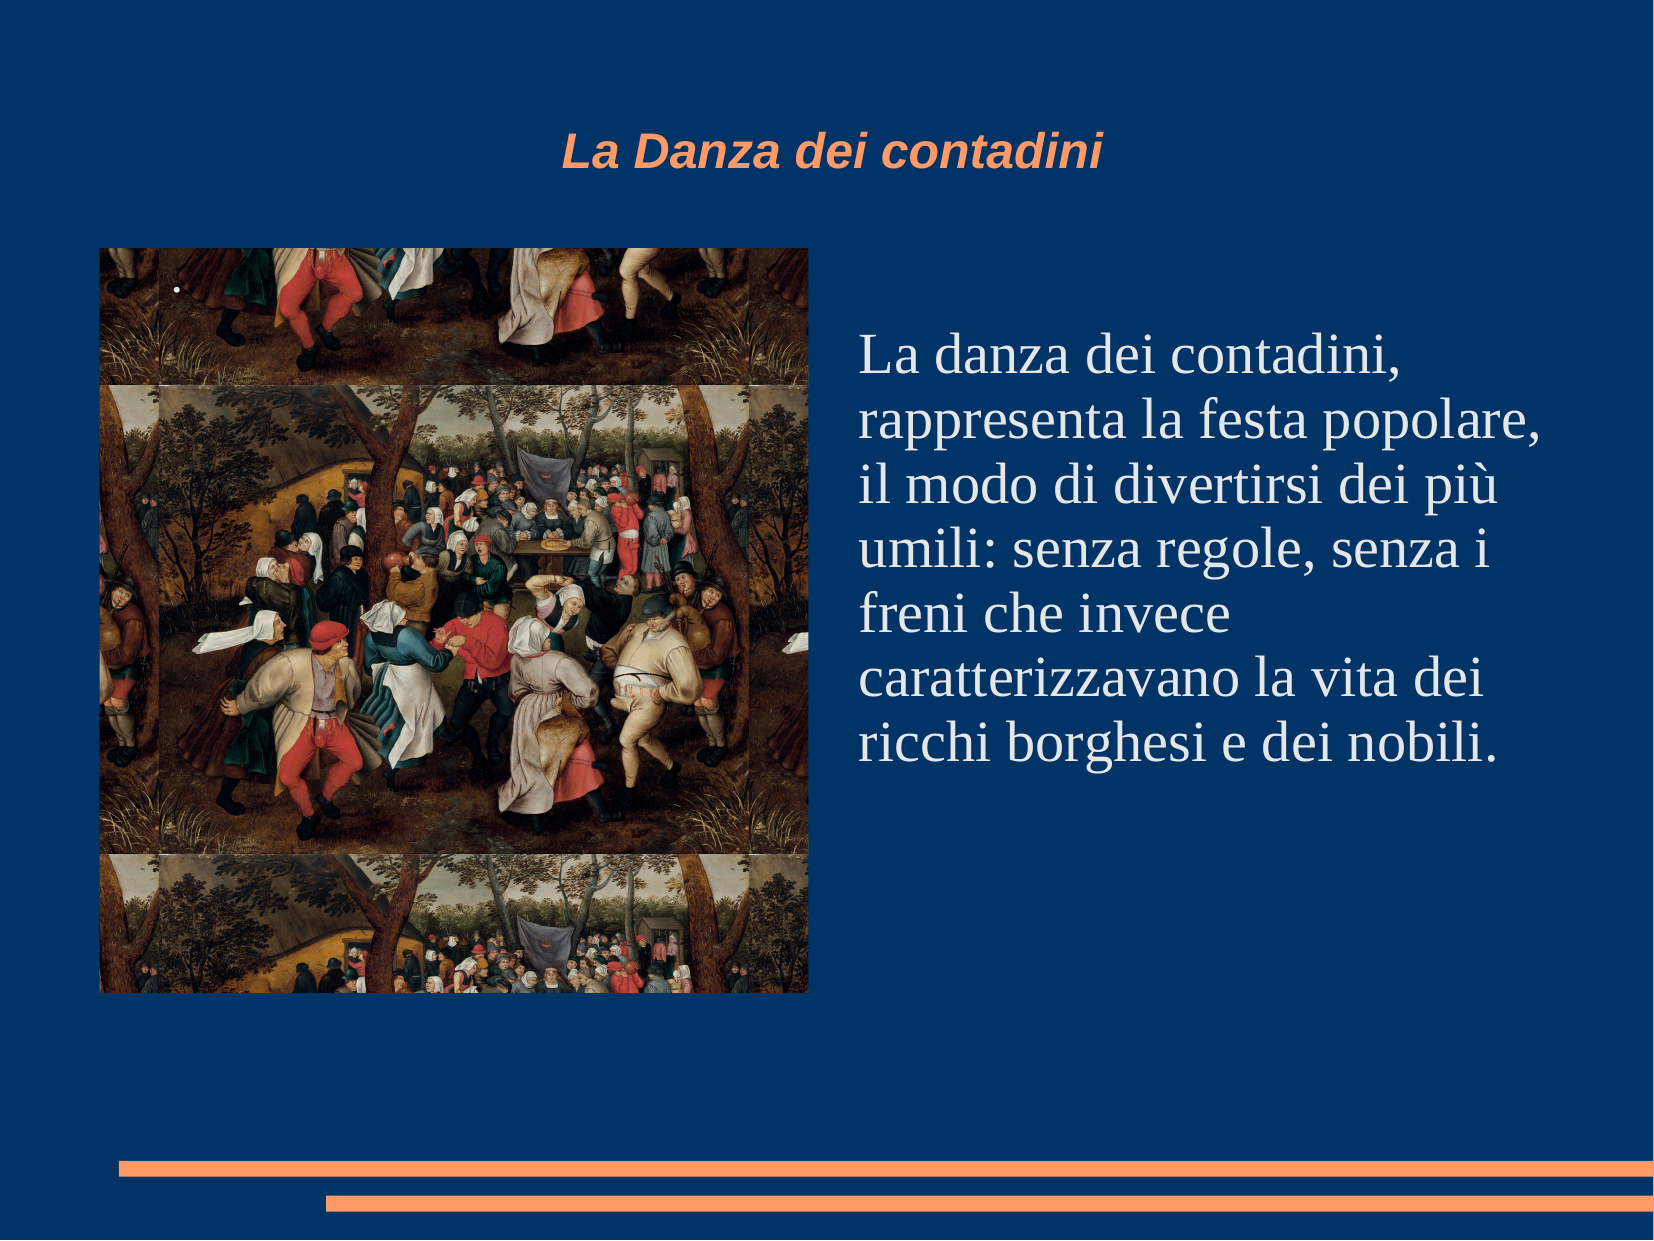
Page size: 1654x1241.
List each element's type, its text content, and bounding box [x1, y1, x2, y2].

list La danza dei contadini, rappresenta la festa popolare, il modo di divertirsi dei più umili: senza regole, senza i freni che invece caratterizzavano la vita dei ricchi borghesi e dei nobili. [858, 322, 1562, 1132]
title La Danza dei contadini [99, 47, 1512, 255]
list . [99, 248, 809, 993]
